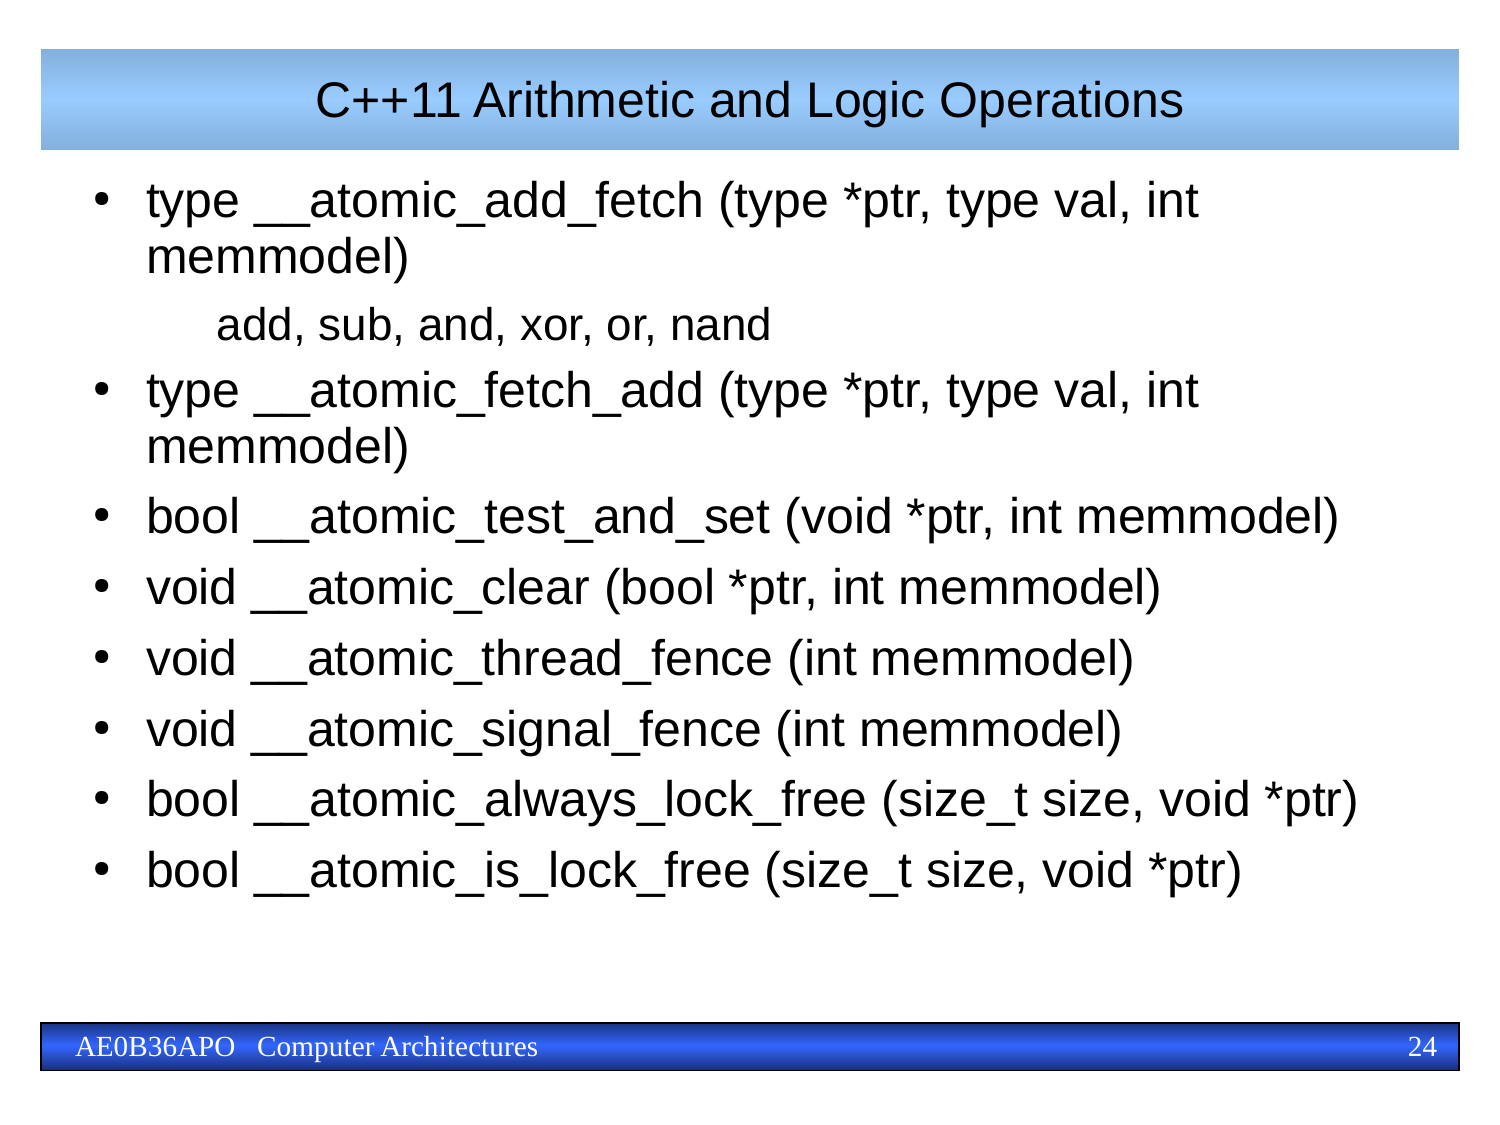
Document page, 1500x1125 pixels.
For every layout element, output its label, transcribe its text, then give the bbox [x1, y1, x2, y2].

title C++11 Arithmetic and Logic Operations [41, 49, 1459, 150]
list type __atomic_add_fetch (type *ptr, type val, int memmodel) add, sub, and, xor, or, nand type __atomic_fetch_add (type *ptr, type val, int memmodel) bool __atomic_test_and_set (void *ptr, int memmodel) void __atomic_clear (bool *ptr, int memmodel) void __atomic_thread_fence (int memmodel) void __atomic_signal_fence (int memmodel) bool __atomic_always_lock_free (size_t size, void *ptr) bool __atomic_is_lock_free (size_t size, void *ptr) [75, 172, 1426, 1000]
